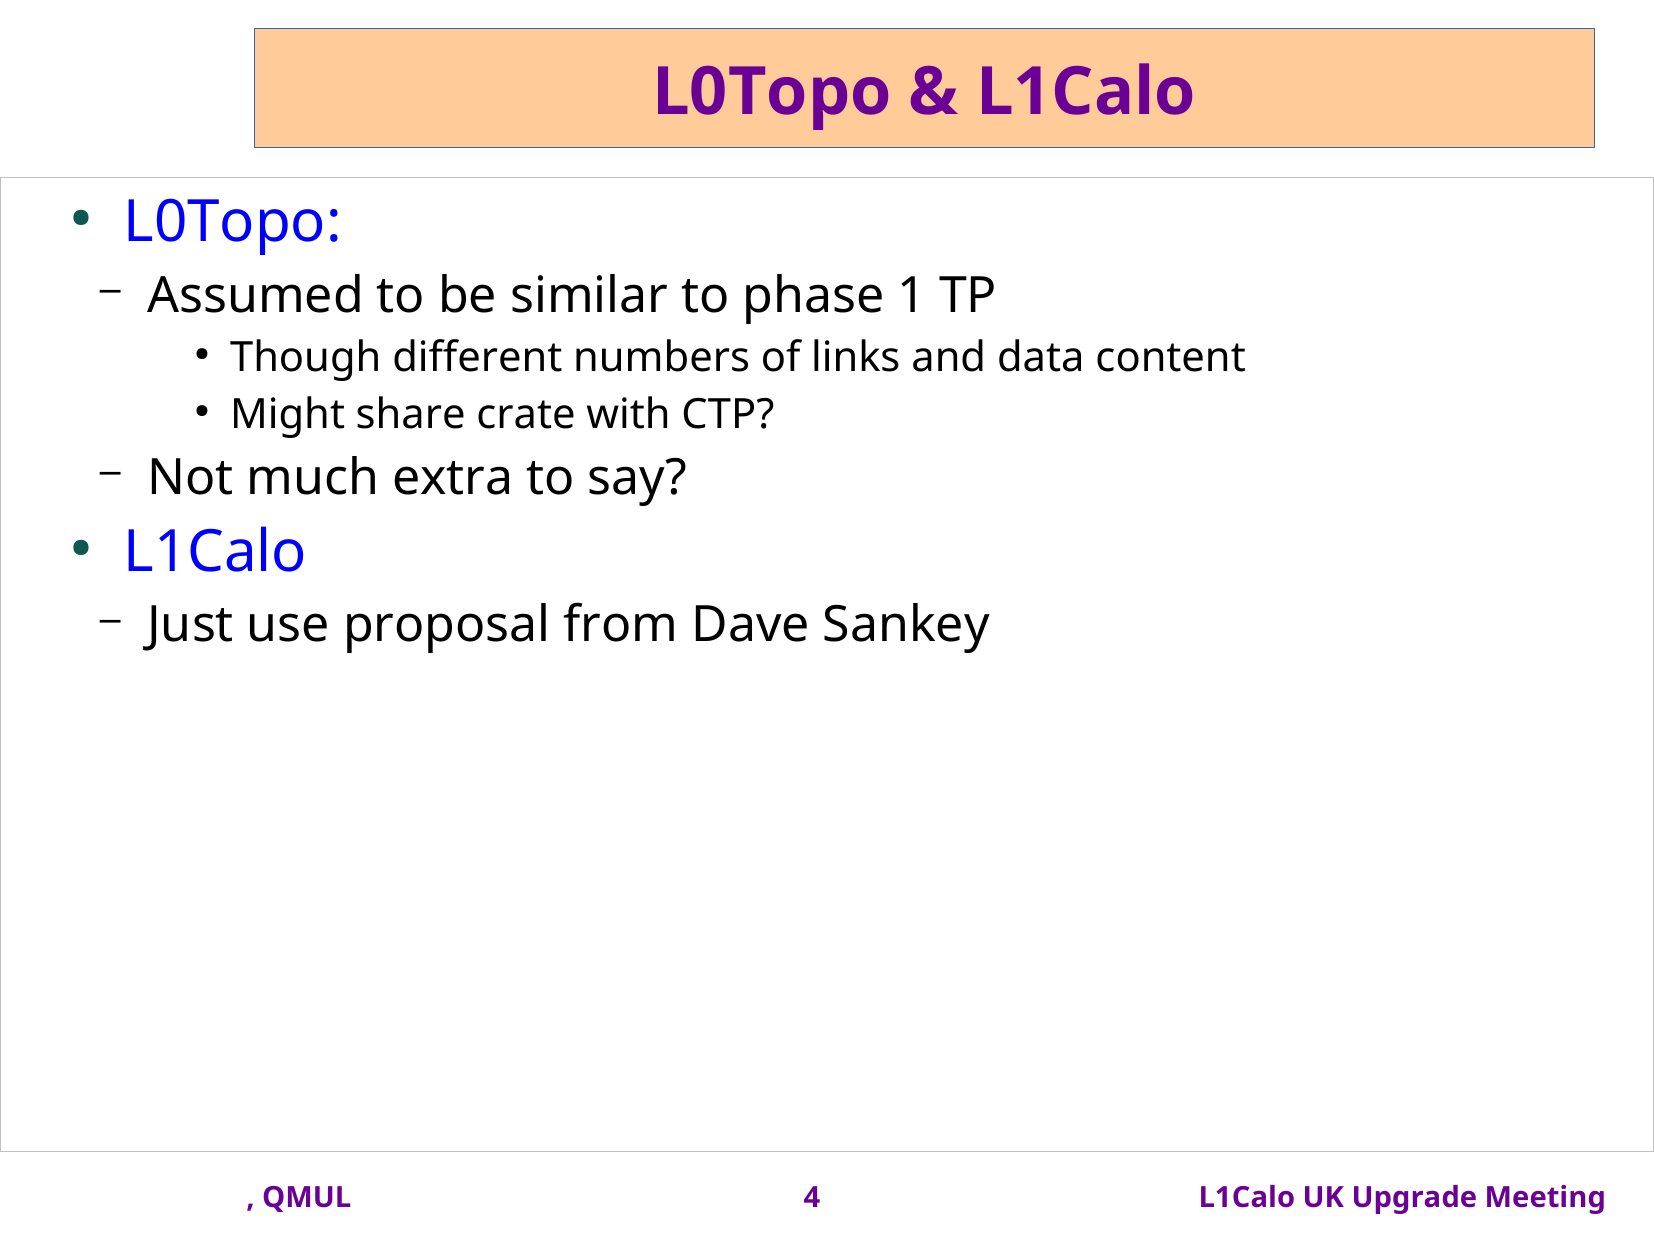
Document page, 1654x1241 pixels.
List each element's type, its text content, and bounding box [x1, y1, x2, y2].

list L0Topo: Assumed to be similar to phase 1 TP Though different numbers of links and data content Might share crate with CTP? Not much extra to say? L1Calo Just use proposal from Dave Sankey [52, 179, 1635, 1138]
title L0Topo & L1Calo [254, 28, 1595, 148]
